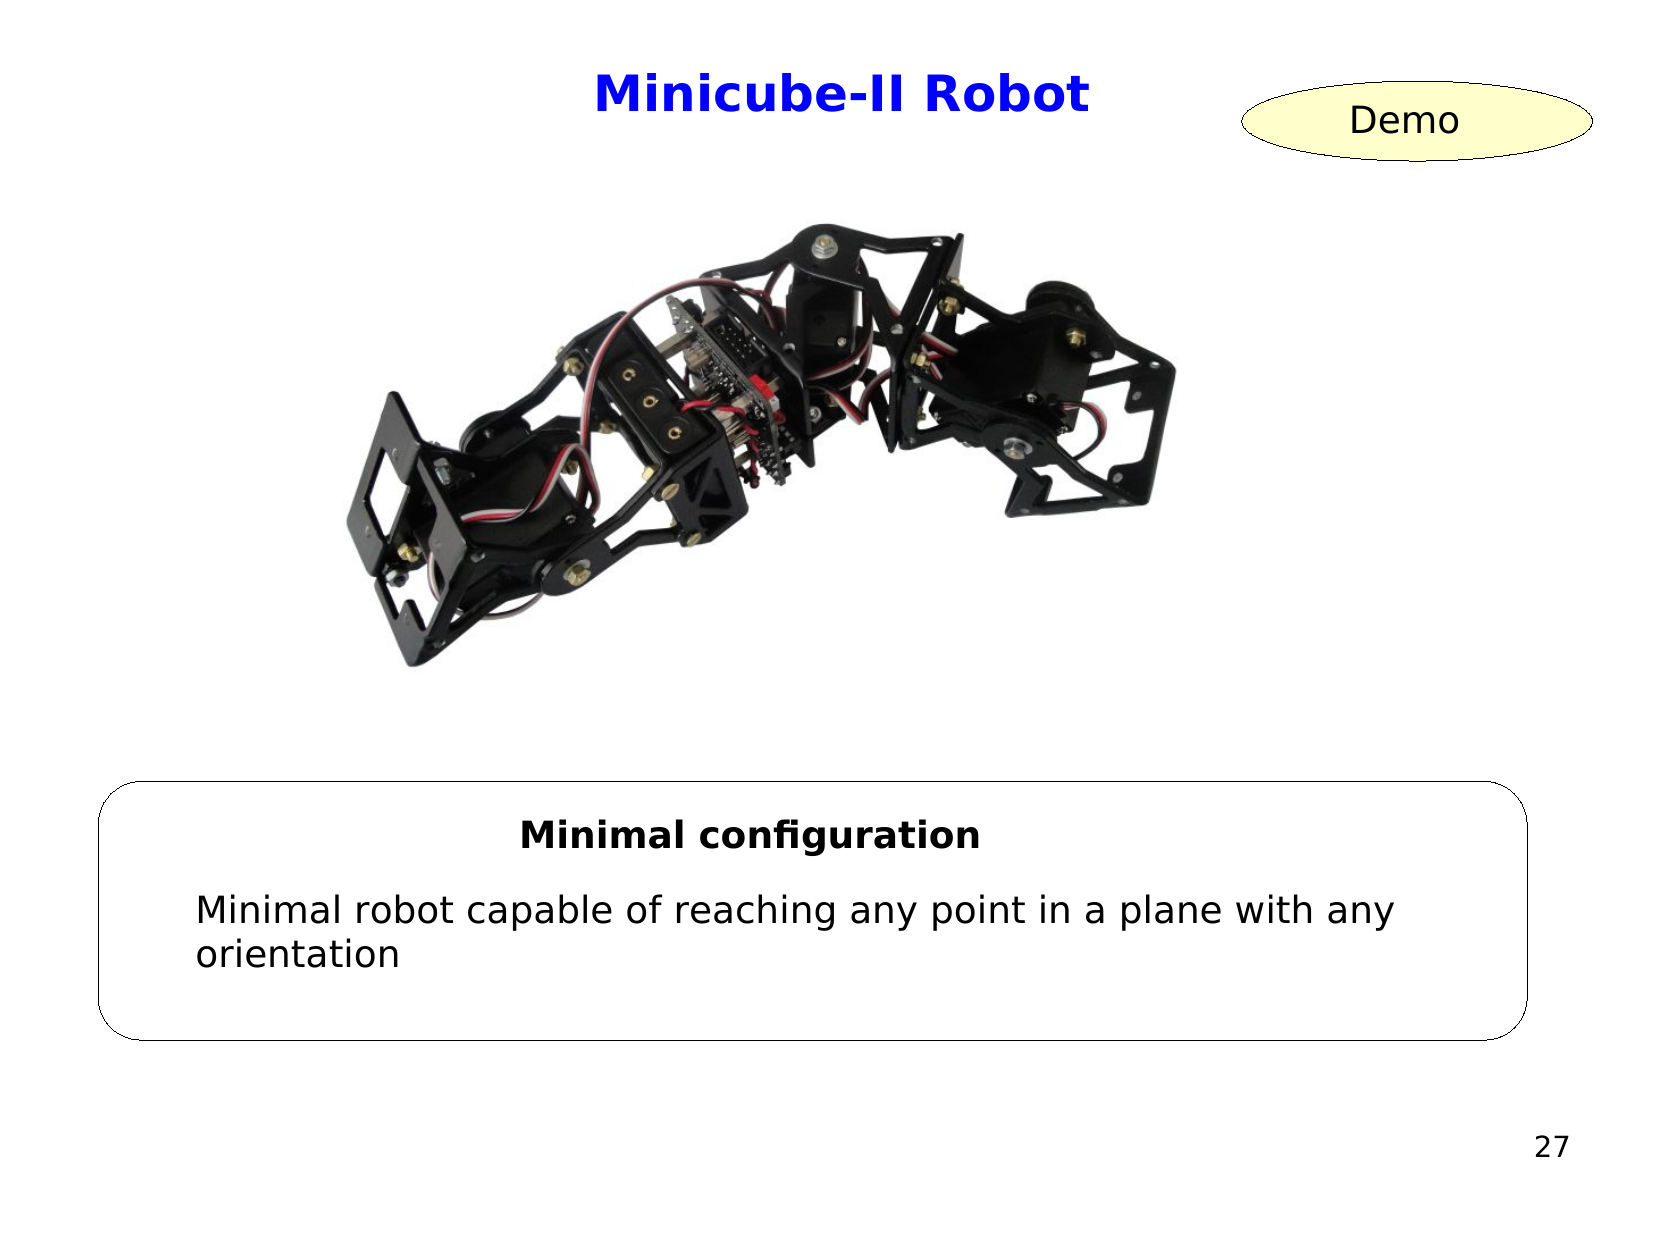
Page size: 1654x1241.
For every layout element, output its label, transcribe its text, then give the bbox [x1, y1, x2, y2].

picture [324, 47, 1232, 728]
text_box [1241, 81, 1593, 162]
text_box Minimal configuration [504, 806, 998, 869]
text_box Minimal robot capable of reaching any point in a plane with any orientation [180, 881, 1472, 984]
text_box Demo [1334, 91, 1476, 150]
text_box Minicube-II Robot [578, 57, 1106, 131]
